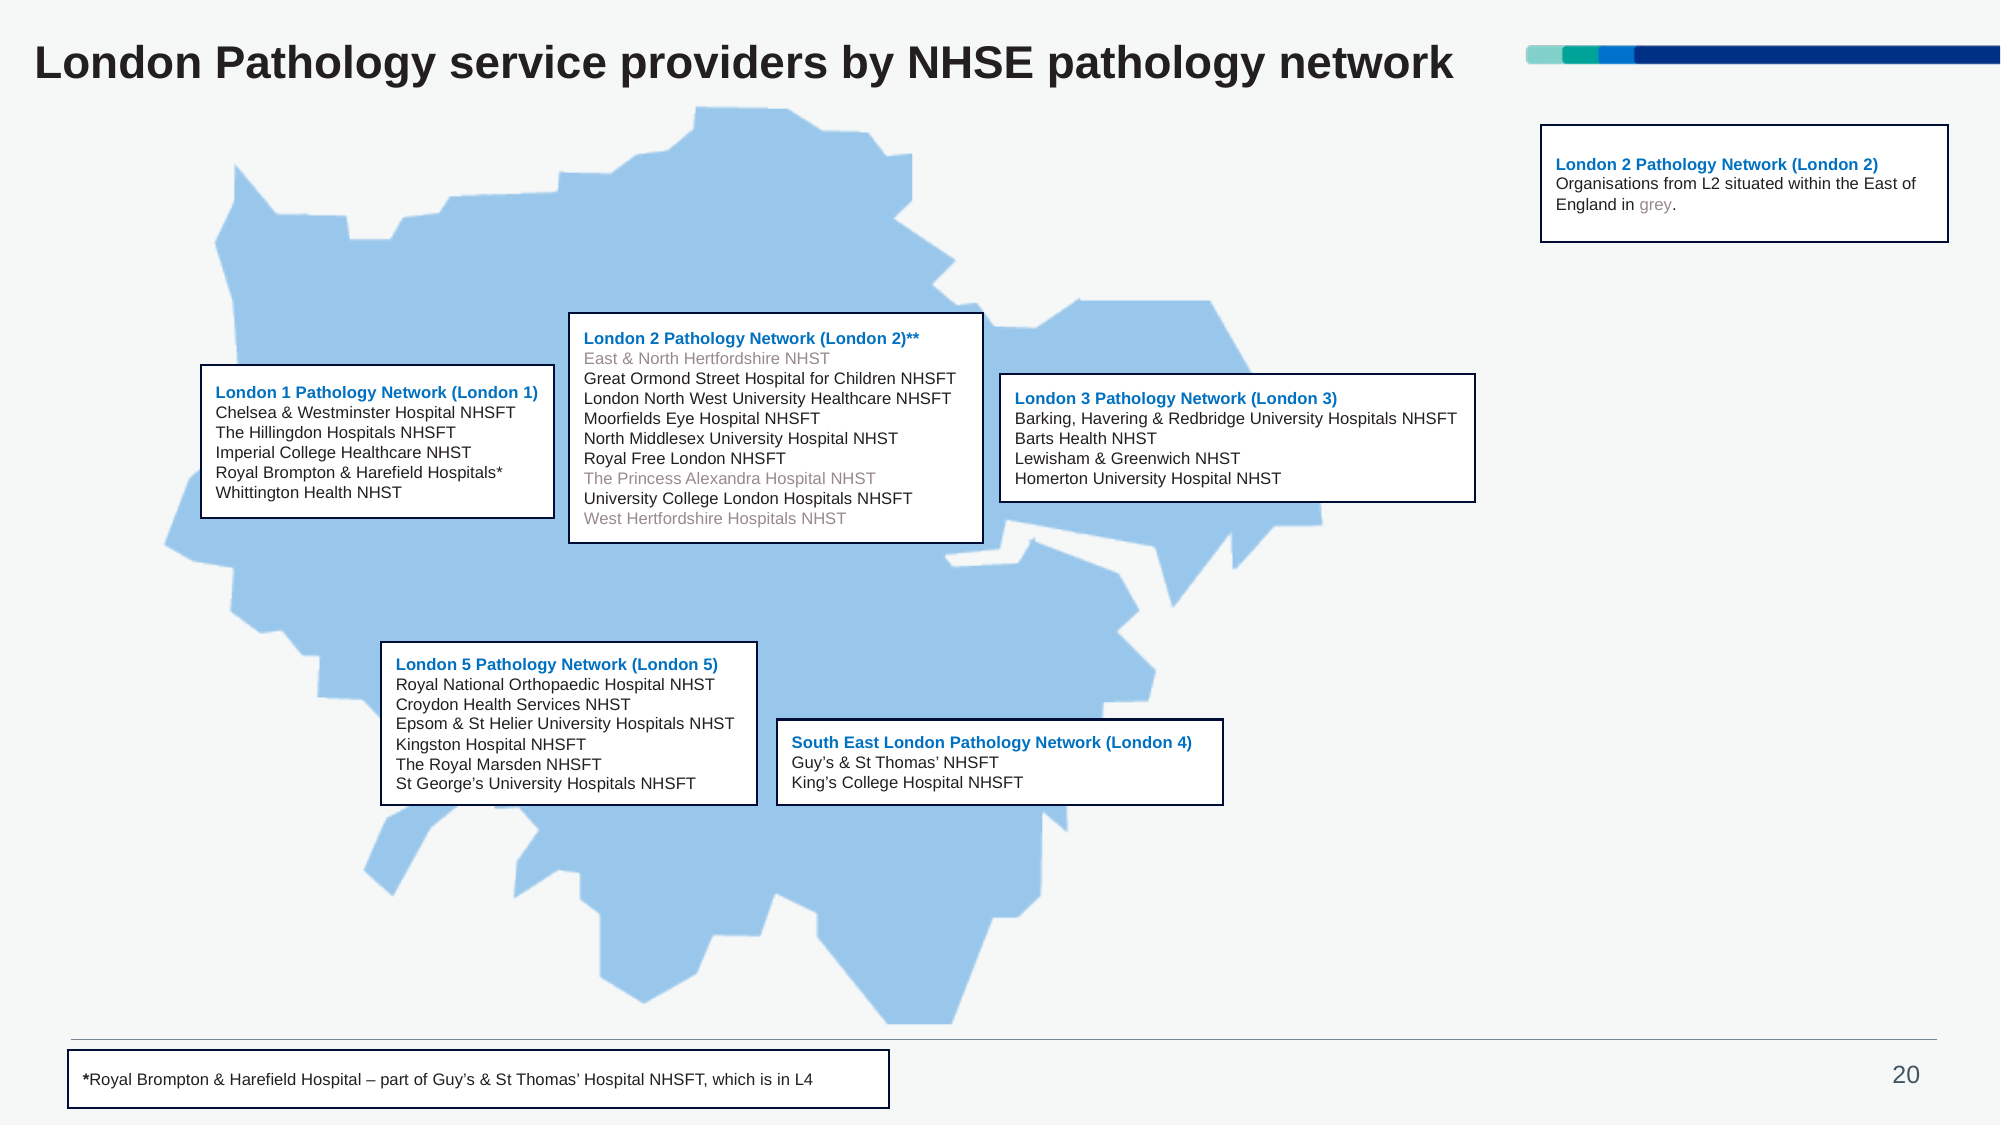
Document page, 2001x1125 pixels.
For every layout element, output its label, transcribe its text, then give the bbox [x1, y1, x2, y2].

text_box *Royal Brompton & Harefield Hospital – part of Guy’s & St Thomas’ Hospital NHSFT, which is in L4 [68, 1050, 889, 1108]
picture [147, 96, 1332, 1042]
text_box London 2 Pathology Network (London 2)** East & North Hertfordshire NHST Great Ormond Street Hospital for Children NHSFT London North West University Healthcare NHSFT Moorfields Eye Hospital NHSFT North Middlesex University Hospital NHST Royal Free London NHSFT The Princess Alexandra Hospital NHST University College London Hospitals NHSFT West Hertfordshire Hospitals NHST [569, 313, 983, 543]
text_box London 3 Pathology Network (London 3) Barking, Havering & Redbridge University Hospitals NHSFT Barts Health NHST Lewisham & Greenwich NHST Homerton University Hospital NHST [1000, 374, 1475, 502]
text_box South East London Pathology Network (London 4) Guy’s & St Thomas’ NHSFT King’s College Hospital NHSFT [777, 719, 1223, 805]
text_box London 1 Pathology Network (London 1) Chelsea & Westminster Hospital NHSFT The Hillingdon Hospitals NHSFT Imperial College Healthcare NHST Royal Brompton & Harefield Hospitals* Whittington Health NHST [201, 365, 554, 518]
text_box London Pathology service providers by NHSE pathology network [19, 25, 1476, 96]
text_box London 5 Pathology Network (London 5) Royal National Orthopaedic Hospital NHST Croydon Health Services NHST Epsom & St Helier University Hospitals NHST Kingston Hospital NHSFT The Royal Marsden NHSFT St George’s University Hospitals NHSFT [381, 642, 757, 805]
text_box London 2 Pathology Network (London 2) Organisations from L2 situated within the East of England in grey. [1541, 125, 1948, 242]
